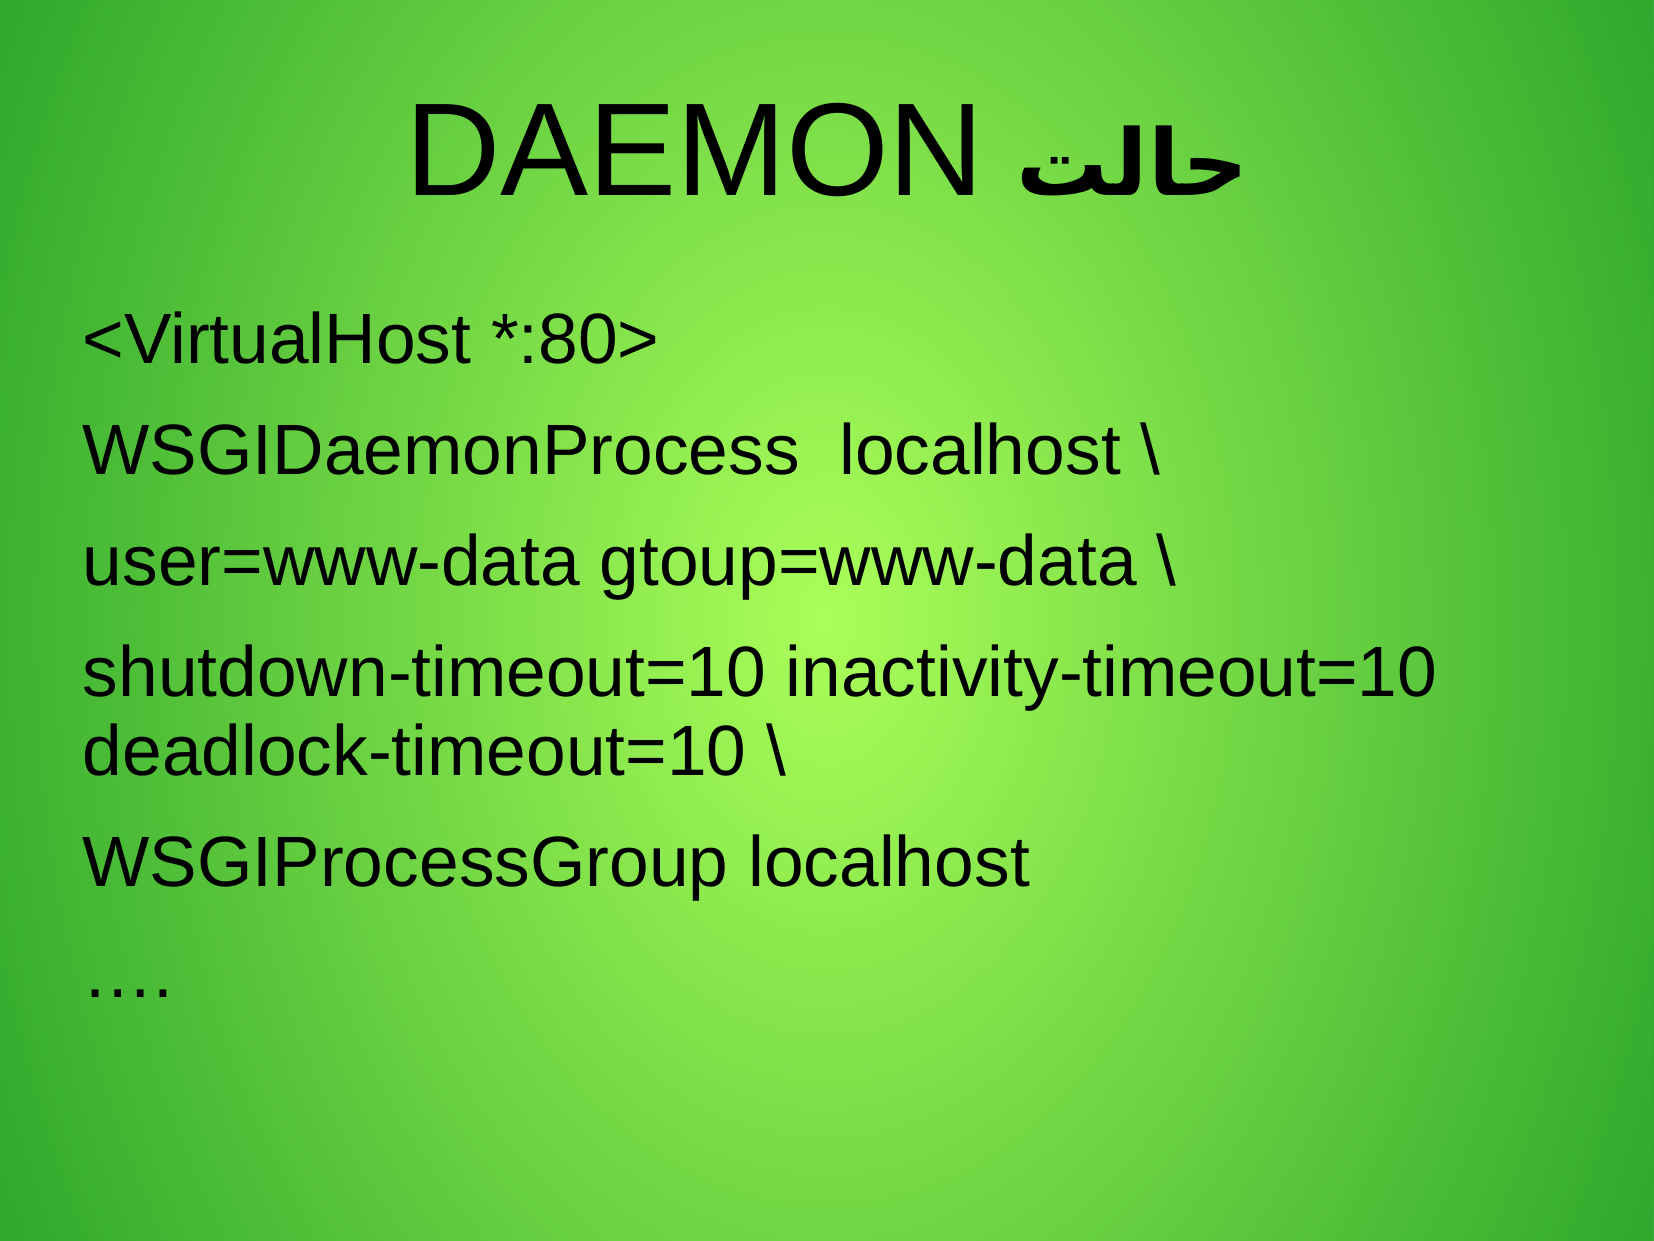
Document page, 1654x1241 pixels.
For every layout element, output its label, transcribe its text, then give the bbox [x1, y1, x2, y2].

title حالت DAEMON [82, 47, 1571, 252]
list <VirtualHost *:80> WSGIDaemonProcess localhost \ user=www-data gtoup=www-data \ shutdown-timeout=10 inactivity-timeout=10 deadlock-timeout=10 \ WSGIProcessGroup localhost …. [82, 299, 1571, 1019]
